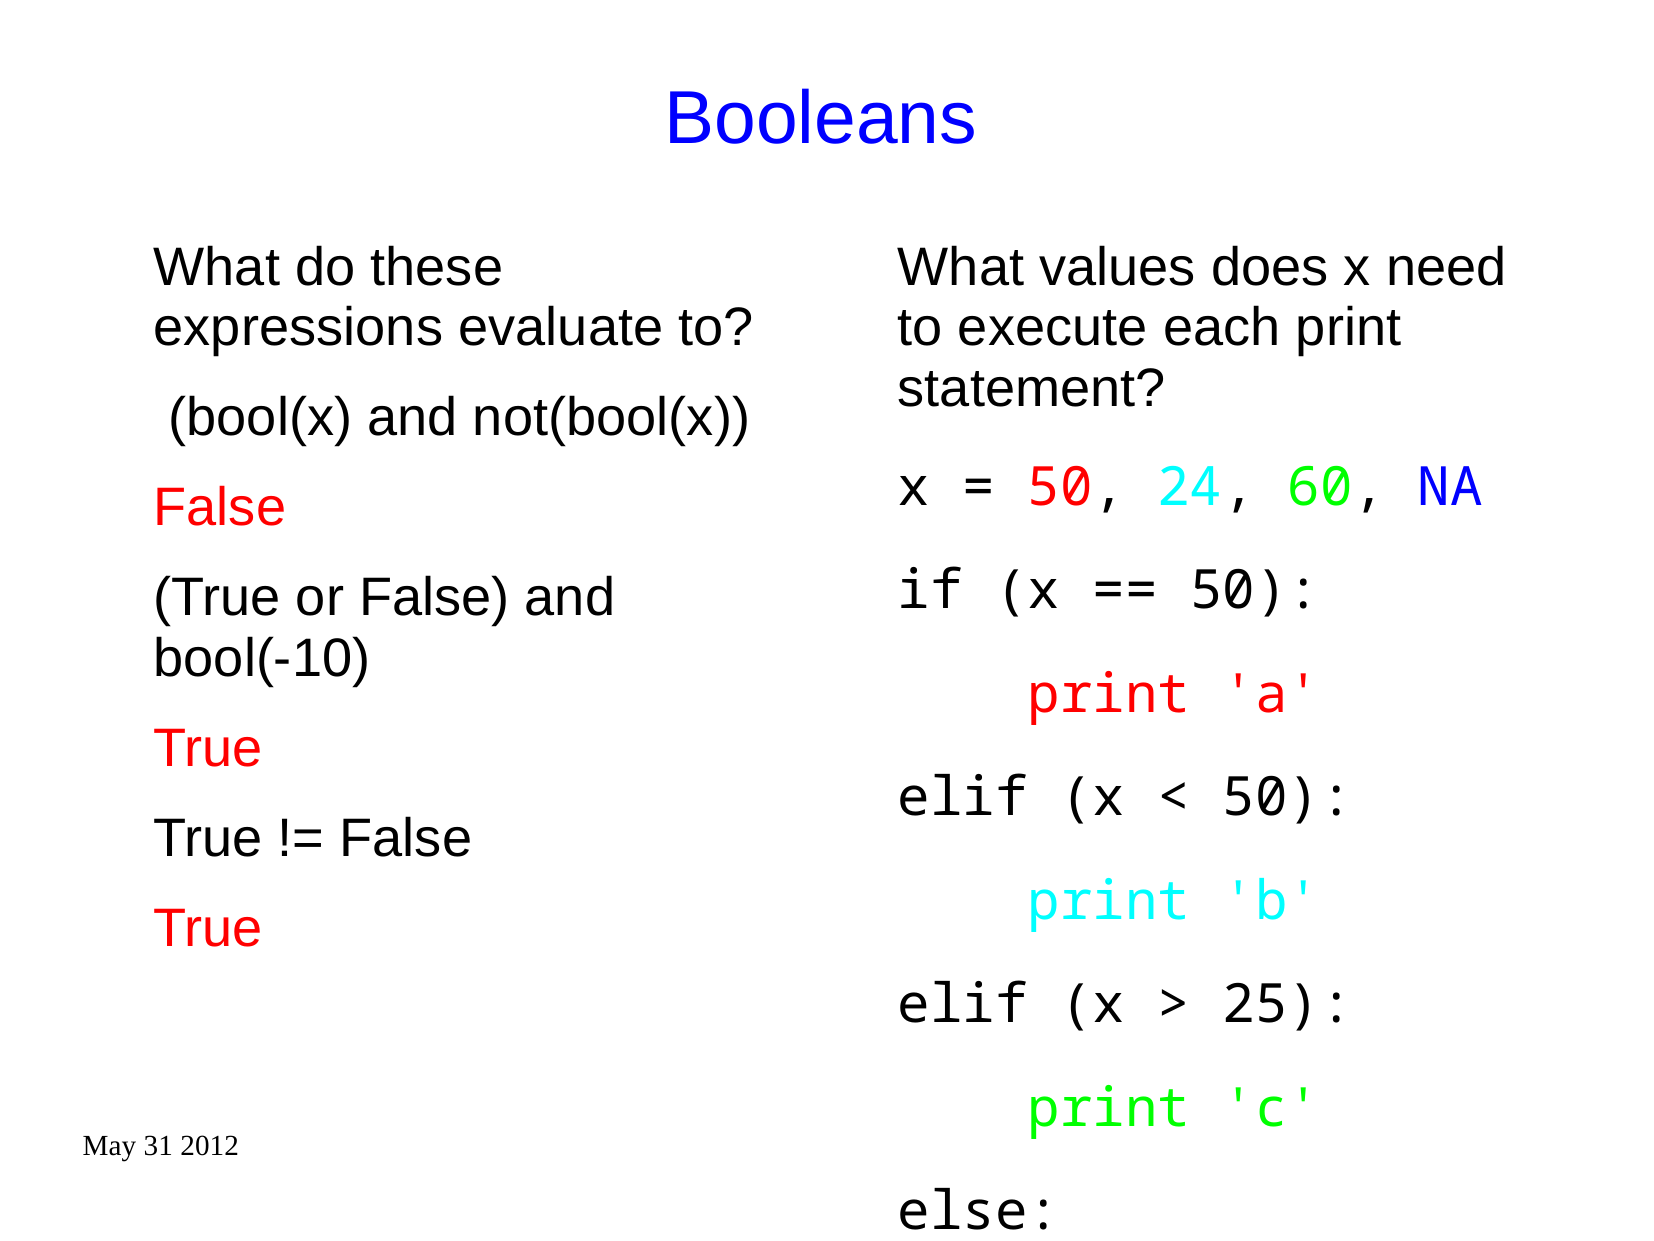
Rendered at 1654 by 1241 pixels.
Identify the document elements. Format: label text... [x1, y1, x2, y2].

title Booleans [76, 58, 1565, 178]
list What values does x need to execute each print statement? x = 50, 24, 60, NA if (x == 50): print 'a' elif (x < 50): print 'b' elif (x > 25): print 'c' else: print 'd' [826, 236, 1553, 1169]
list What do these expressions evaluate to? (bool(x) and not(bool(x)) False (True or False) and bool(-10) True True != False True [82, 236, 809, 1109]
